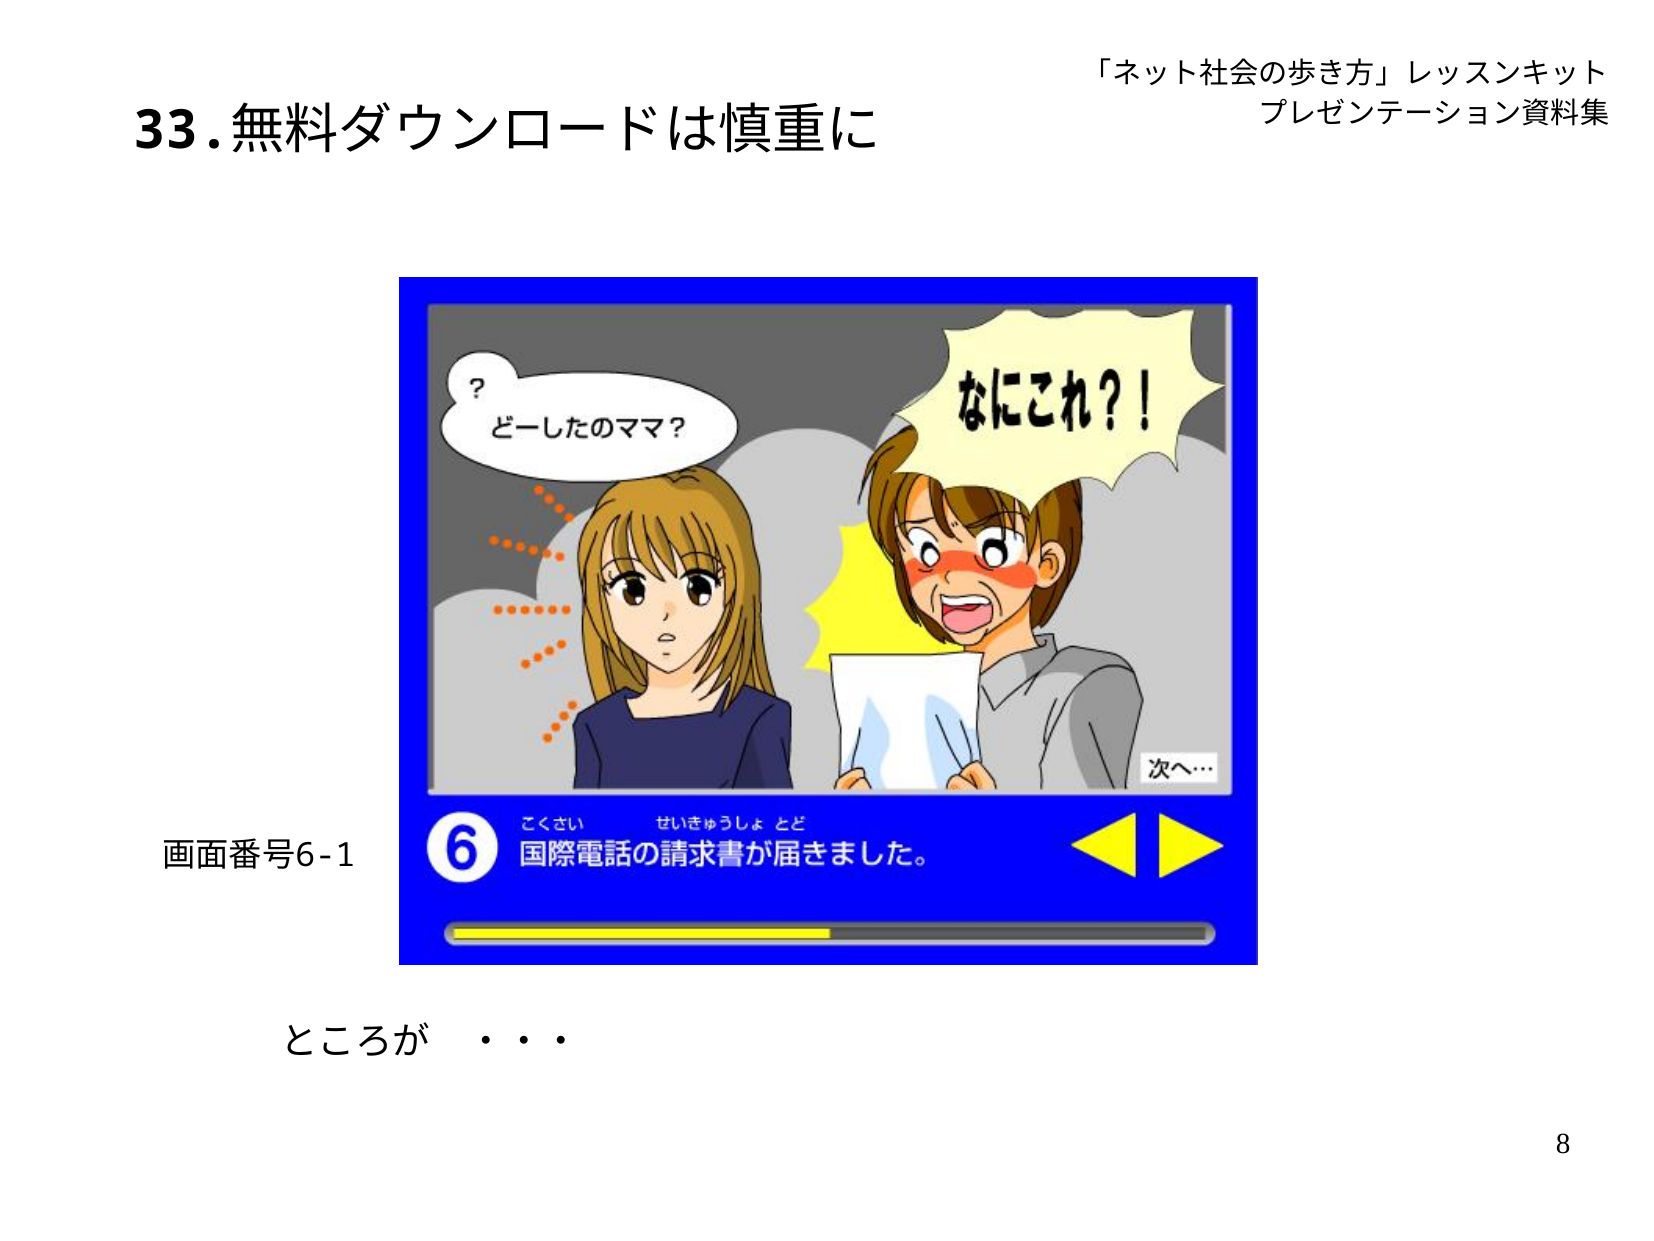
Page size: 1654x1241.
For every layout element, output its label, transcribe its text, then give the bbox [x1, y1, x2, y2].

text_box ところが ・・・ [265, 1003, 1447, 1074]
text_box 画面番号6-1 [147, 826, 384, 882]
text_box 33.無料ダウンロードは慎重に [118, 88, 1241, 169]
picture [399, 277, 1258, 965]
text_box 「ネット社会の歩き方」レッスンキット プレゼンテーション資料集 [1062, 44, 1625, 139]
